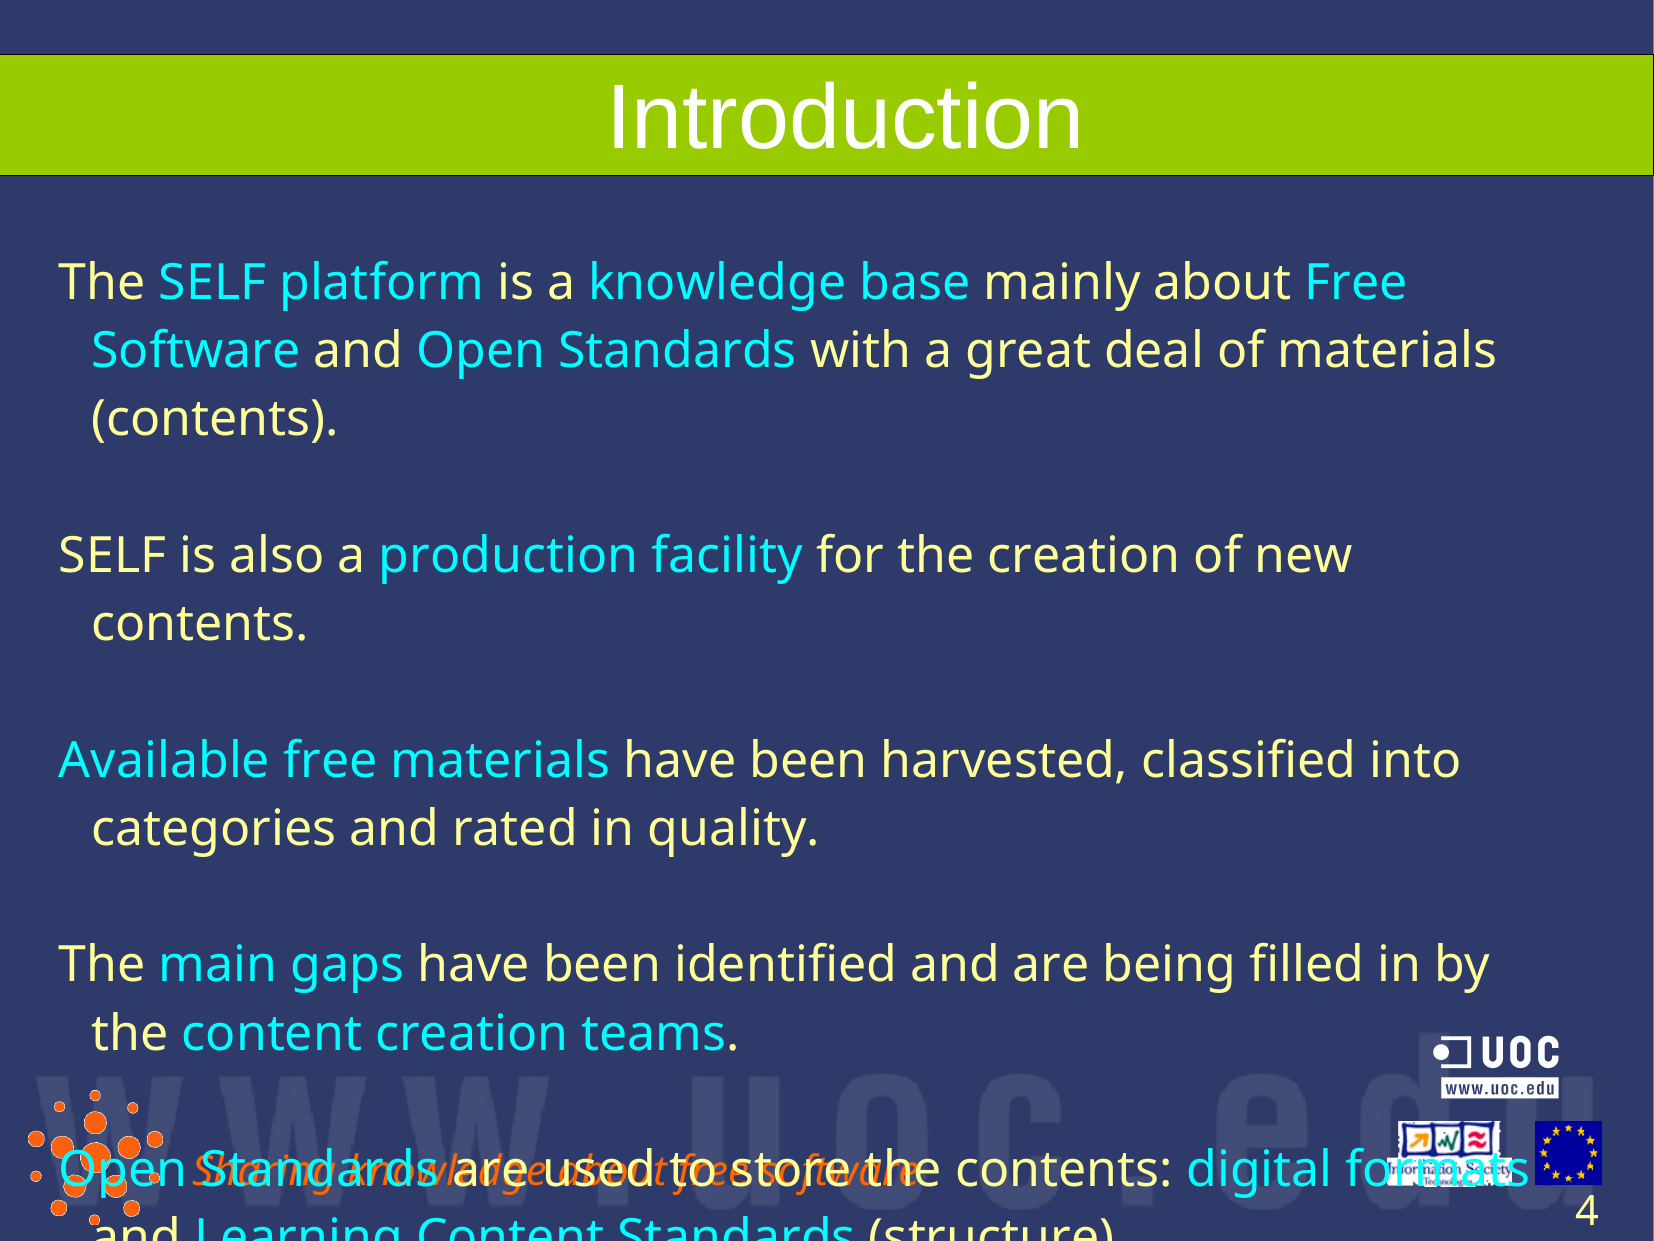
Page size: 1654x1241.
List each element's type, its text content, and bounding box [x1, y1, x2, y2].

picture [533, 1230, 547, 1238]
picture [808, 1230, 823, 1241]
picture [1078, 1230, 1092, 1238]
picture [128, 1230, 142, 1241]
picture [379, 1230, 394, 1241]
picture [350, 1230, 364, 1241]
picture [699, 1230, 713, 1241]
picture [486, 1230, 500, 1241]
picture [454, 1230, 470, 1241]
picture [157, 1230, 172, 1241]
text_box The SELF platform is a knowledge base mainly about Free Software and Open Standards with a great deal of materials (contents). SELF is also a production facility for the creation of new contents. Available free materials have been harvested, classified into categories and rated in quality. The main gaps have been identified and are being filled in by the content creation teams. Open Standards are used to store the contents: digital formats and Learning Content Standards (structure). [59, 245, 1542, 1027]
picture [227, 1230, 241, 1238]
picture [0, 0, 1654, 54]
picture [0, 176, 1654, 1241]
title Introduction [82, 48, 1609, 185]
picture [564, 1230, 578, 1241]
picture [306, 1230, 320, 1241]
picture [728, 1230, 743, 1241]
